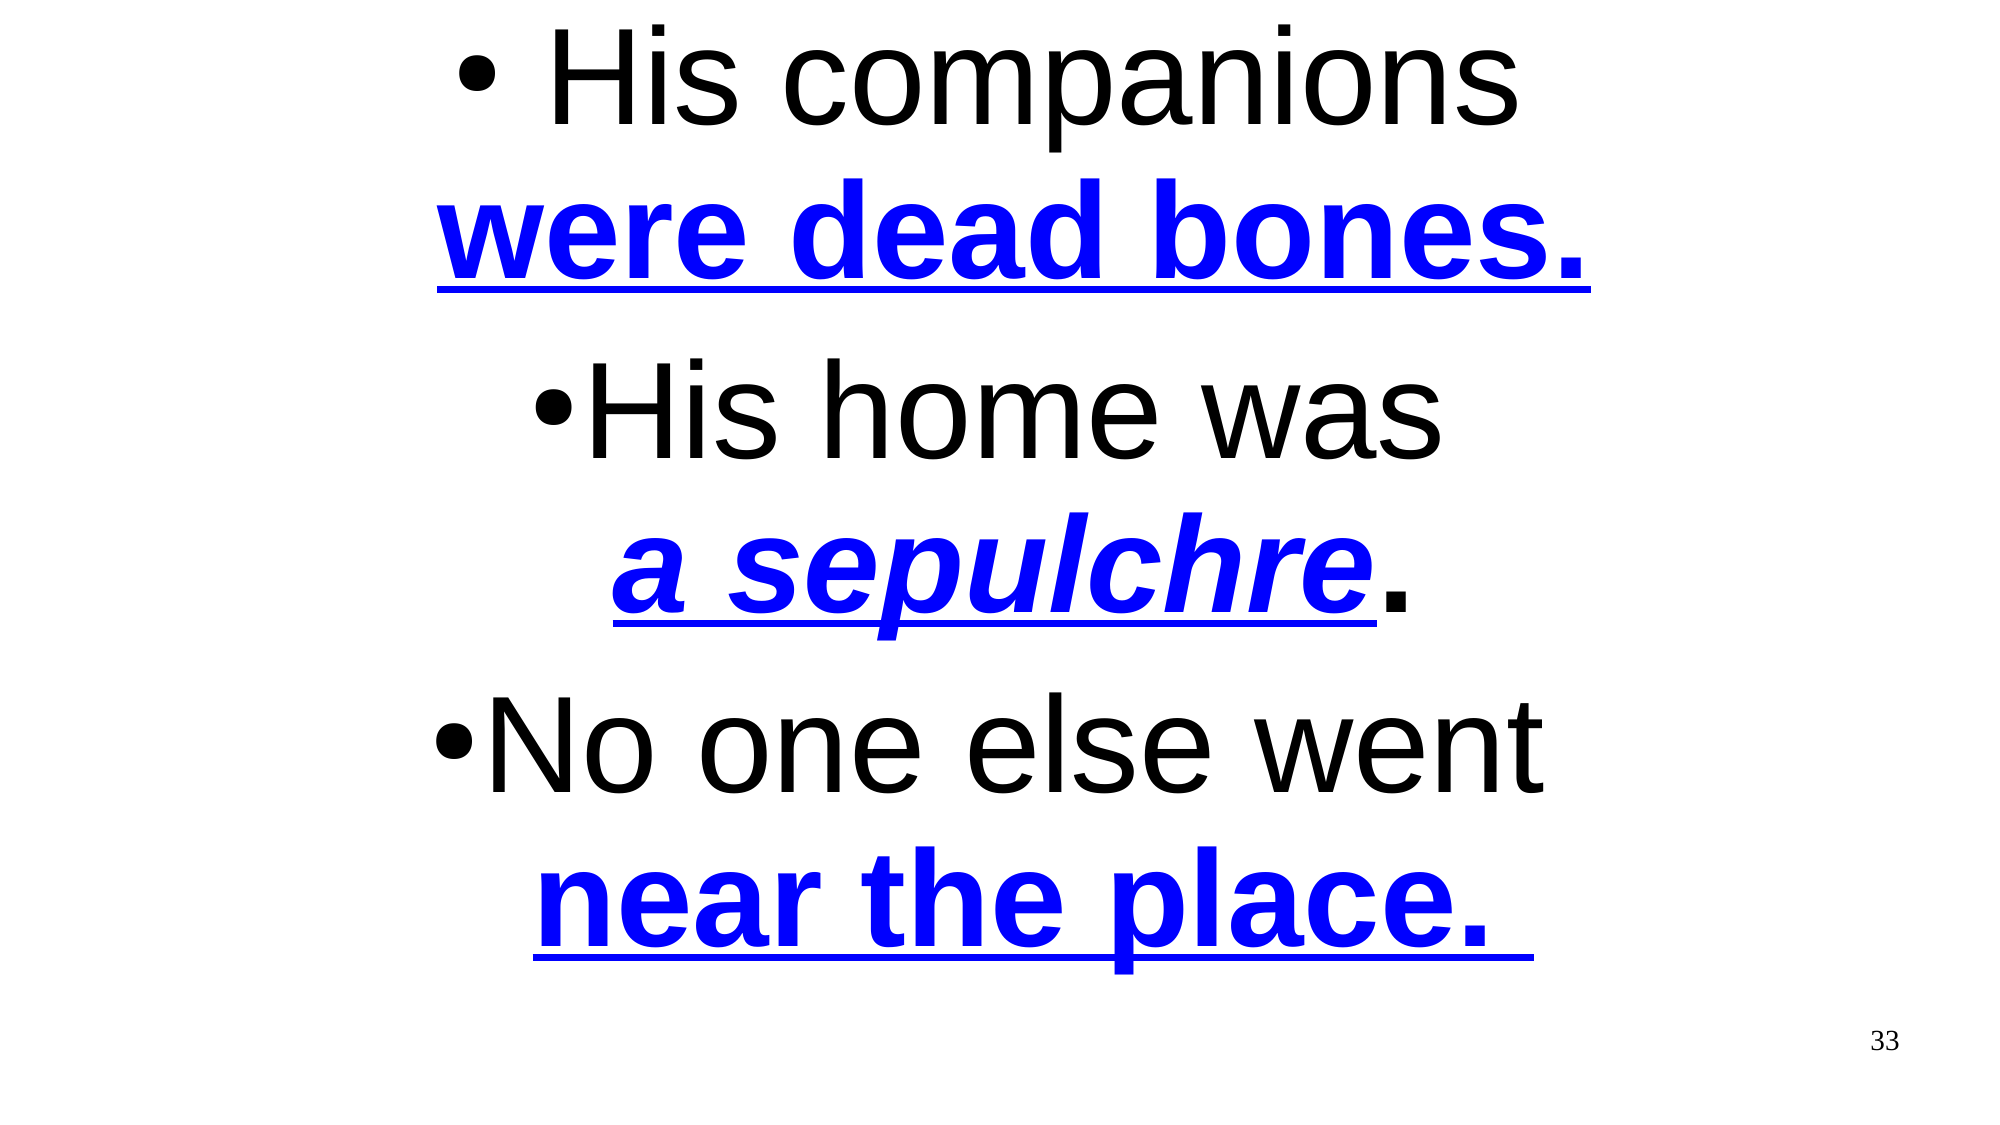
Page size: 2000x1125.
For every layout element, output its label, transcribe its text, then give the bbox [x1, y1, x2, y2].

list His companions were dead bones. His home was a sepulchre. No one else went near the place. [0, 0, 1996, 1123]
